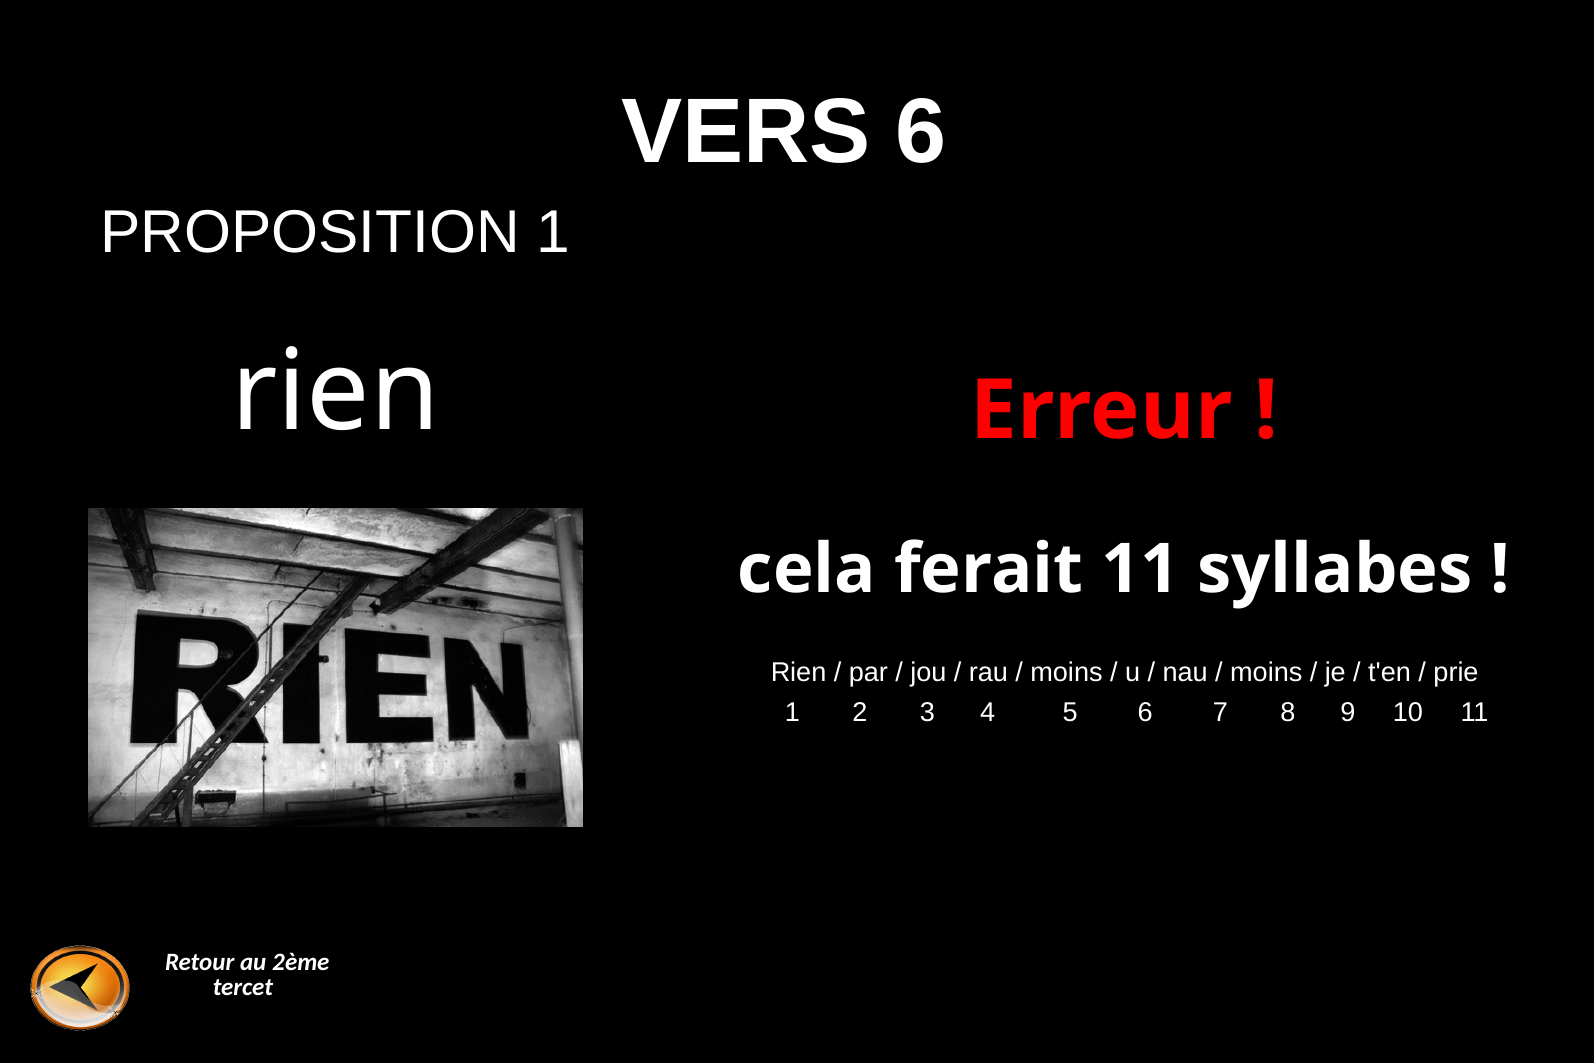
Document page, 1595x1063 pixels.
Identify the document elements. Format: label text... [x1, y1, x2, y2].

text_box Retour au 2ème tercet [131, 944, 355, 1010]
list Erreur ! cela ferait 11 syllabes ! Rien / par / jou / rau / moins / u / nau / moins / je / t'en / prie 1 2 3 4 5 6 7 8 9 10 11 [683, 207, 1566, 997]
title VERS 6 [79, 42, 1515, 220]
picture [88, 508, 583, 827]
picture [29, 944, 131, 1032]
list PROPOSITION 1 rien [0, 107, 655, 810]
